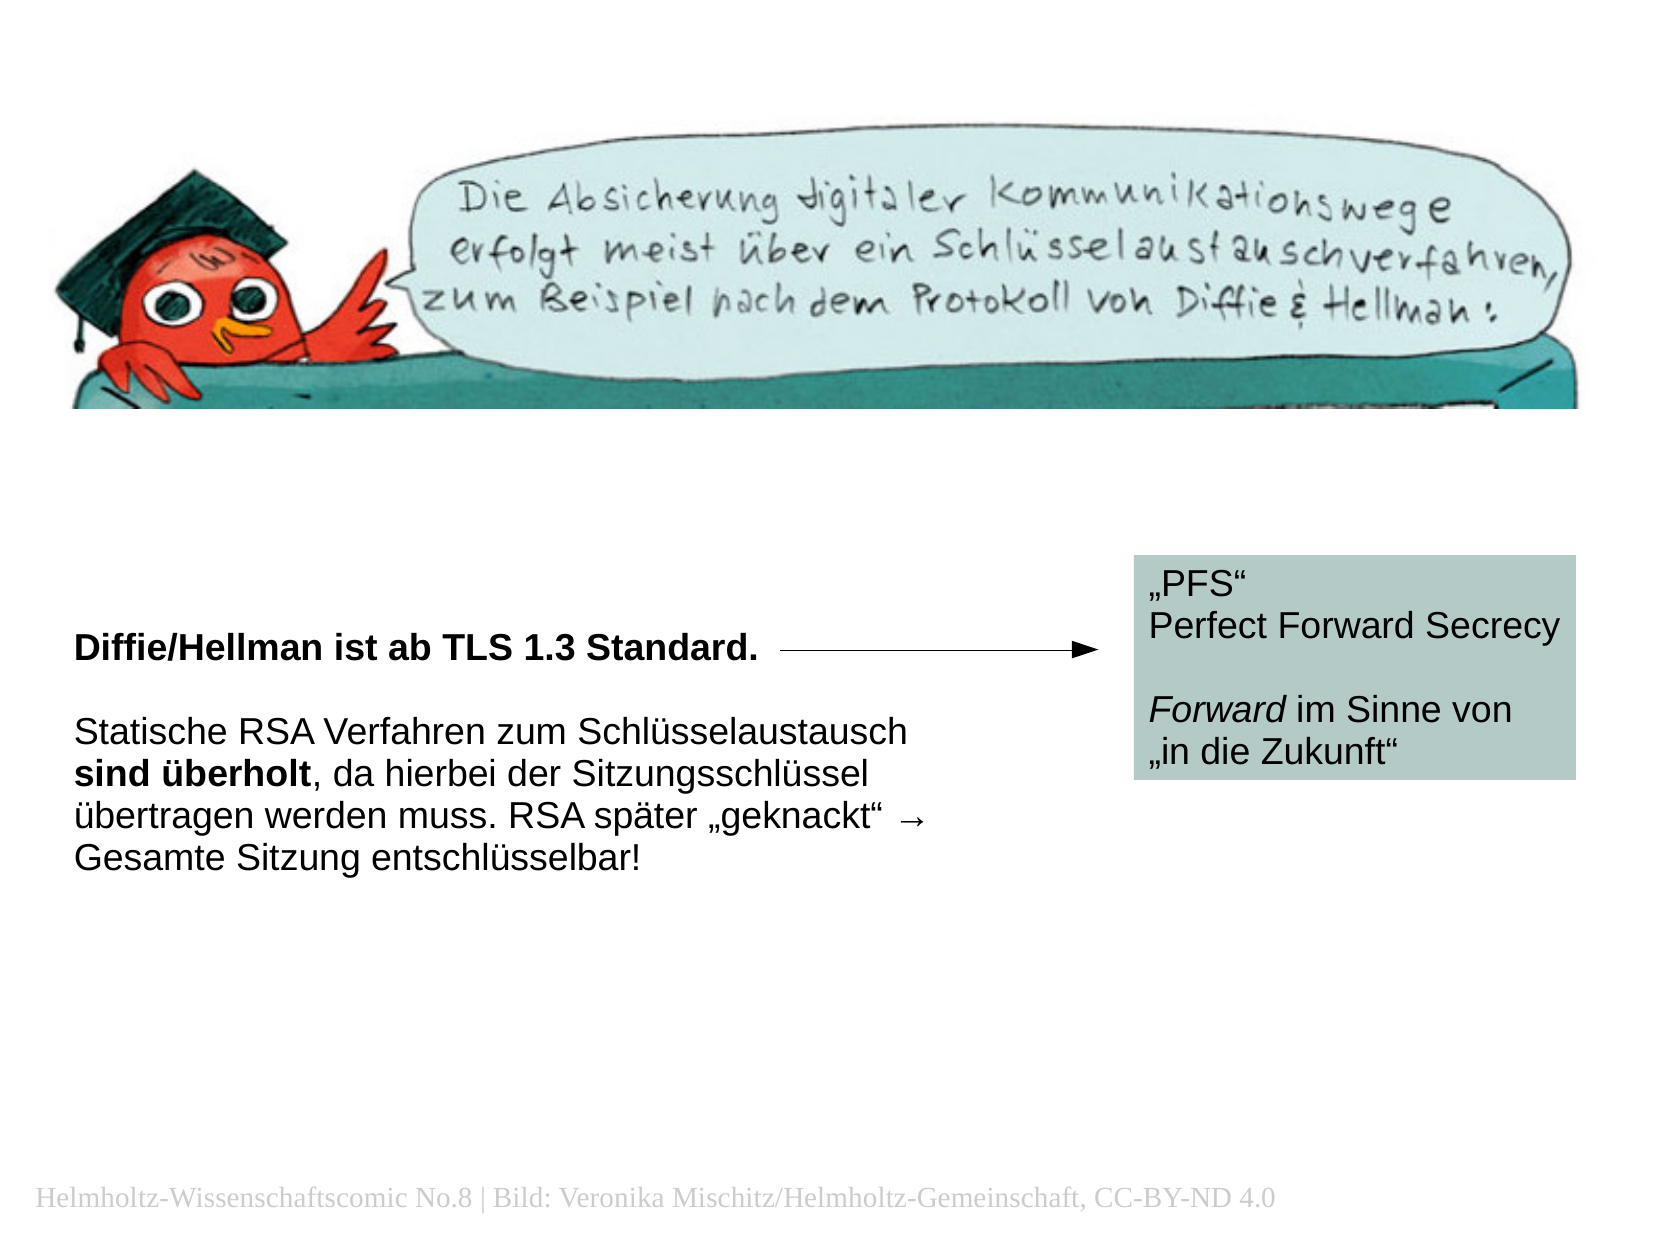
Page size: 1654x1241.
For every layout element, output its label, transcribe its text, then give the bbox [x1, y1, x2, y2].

text_box Diffie/Hellman ist ab TLS 1.3 Standard. Statische RSA Verfahren zum Schlüsselaustausch sind überholt, da hierbei der Sitzungsschlüssel übertragen werden muss. RSA später „geknackt“ → Gesamte Sitzung entschlüsselbar! [59, 619, 981, 886]
picture [48, 70, 1595, 409]
text_box „PFS“ Perfect Forward Secrecy Forward im Sinne von „in die Zukunft“ [1133, 555, 1576, 780]
